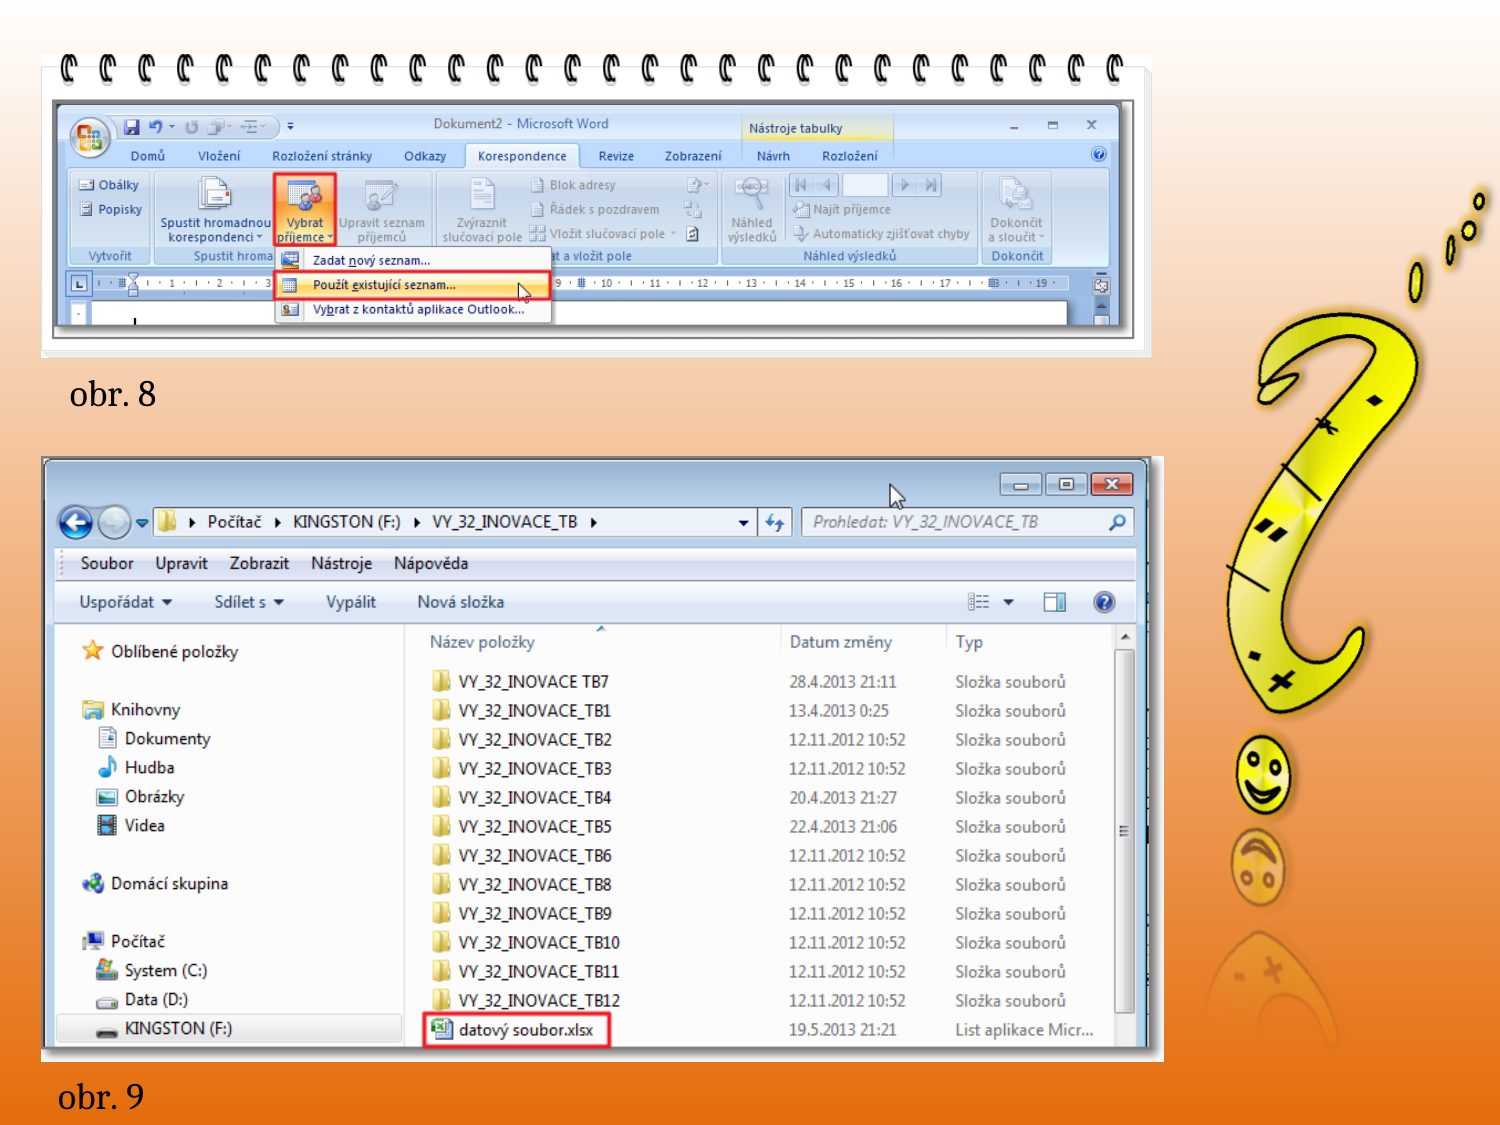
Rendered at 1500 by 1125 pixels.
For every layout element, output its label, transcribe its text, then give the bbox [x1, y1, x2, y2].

picture [41, 54, 1152, 358]
picture [1171, 160, 1500, 1125]
picture [41, 456, 1164, 1062]
text_box obr. 9 [43, 1064, 160, 1125]
text_box obr. 8 [55, 361, 172, 423]
